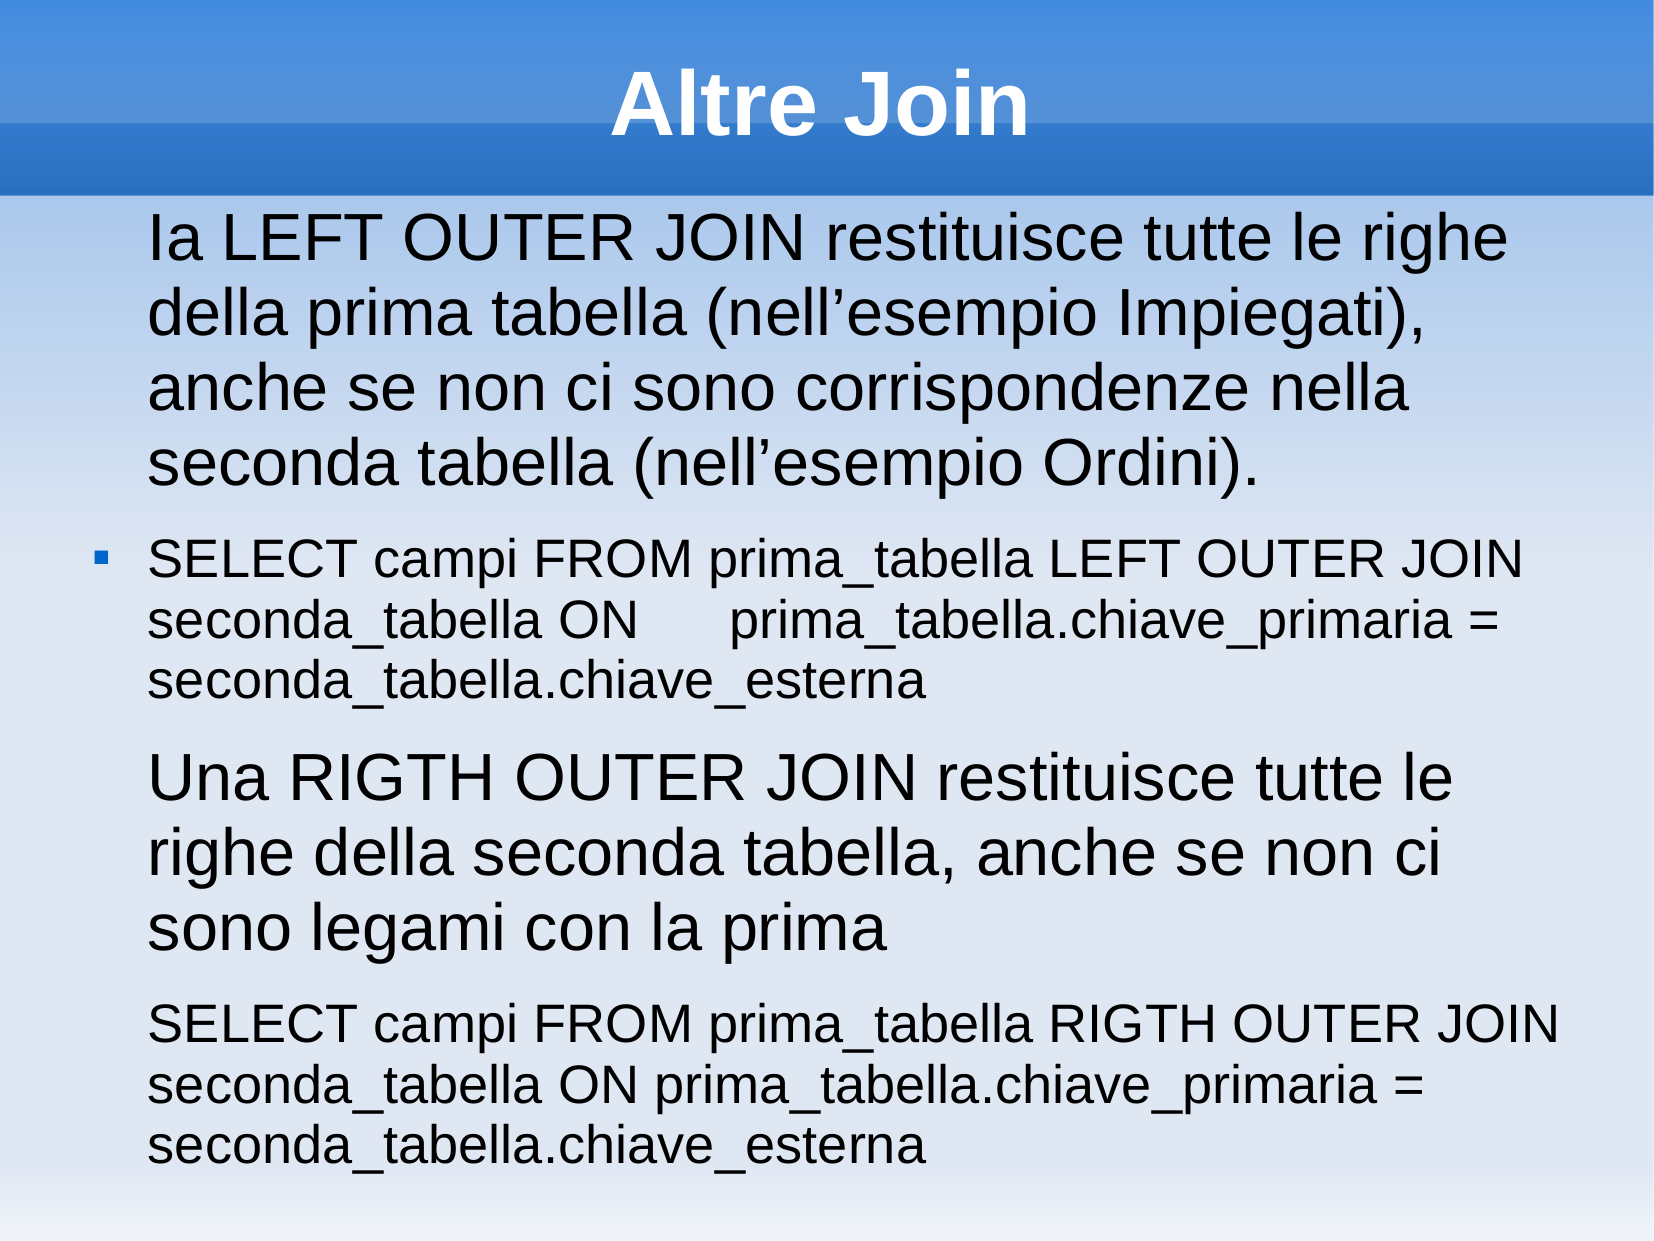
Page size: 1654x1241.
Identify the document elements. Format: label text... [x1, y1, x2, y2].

picture [0, 0, 1654, 1241]
title Altre Join [76, 7, 1565, 200]
list Ia LEFT OUTER JOIN restituisce tutte le righe della prima tabella (nell’esempio Impiegati), anche se non ci sono corrispondenze nella seconda tabella (nell’esempio Ordini). SELECT campi FROM prima_tabella LEFT OUTER JOIN seconda_tabella ON prima_tabella.chiave_primaria = seconda_tabella.chiave_esterna Una RIGTH OUTER JOIN restituisce tutte le righe della seconda tabella, anche se non ci sono legami con la prima SELECT campi FROM prima_tabella RIGTH OUTER JOIN seconda_tabella ON prima_tabella.chiave_primaria = seconda_tabella.chiave_esterna [76, 200, 1565, 1241]
